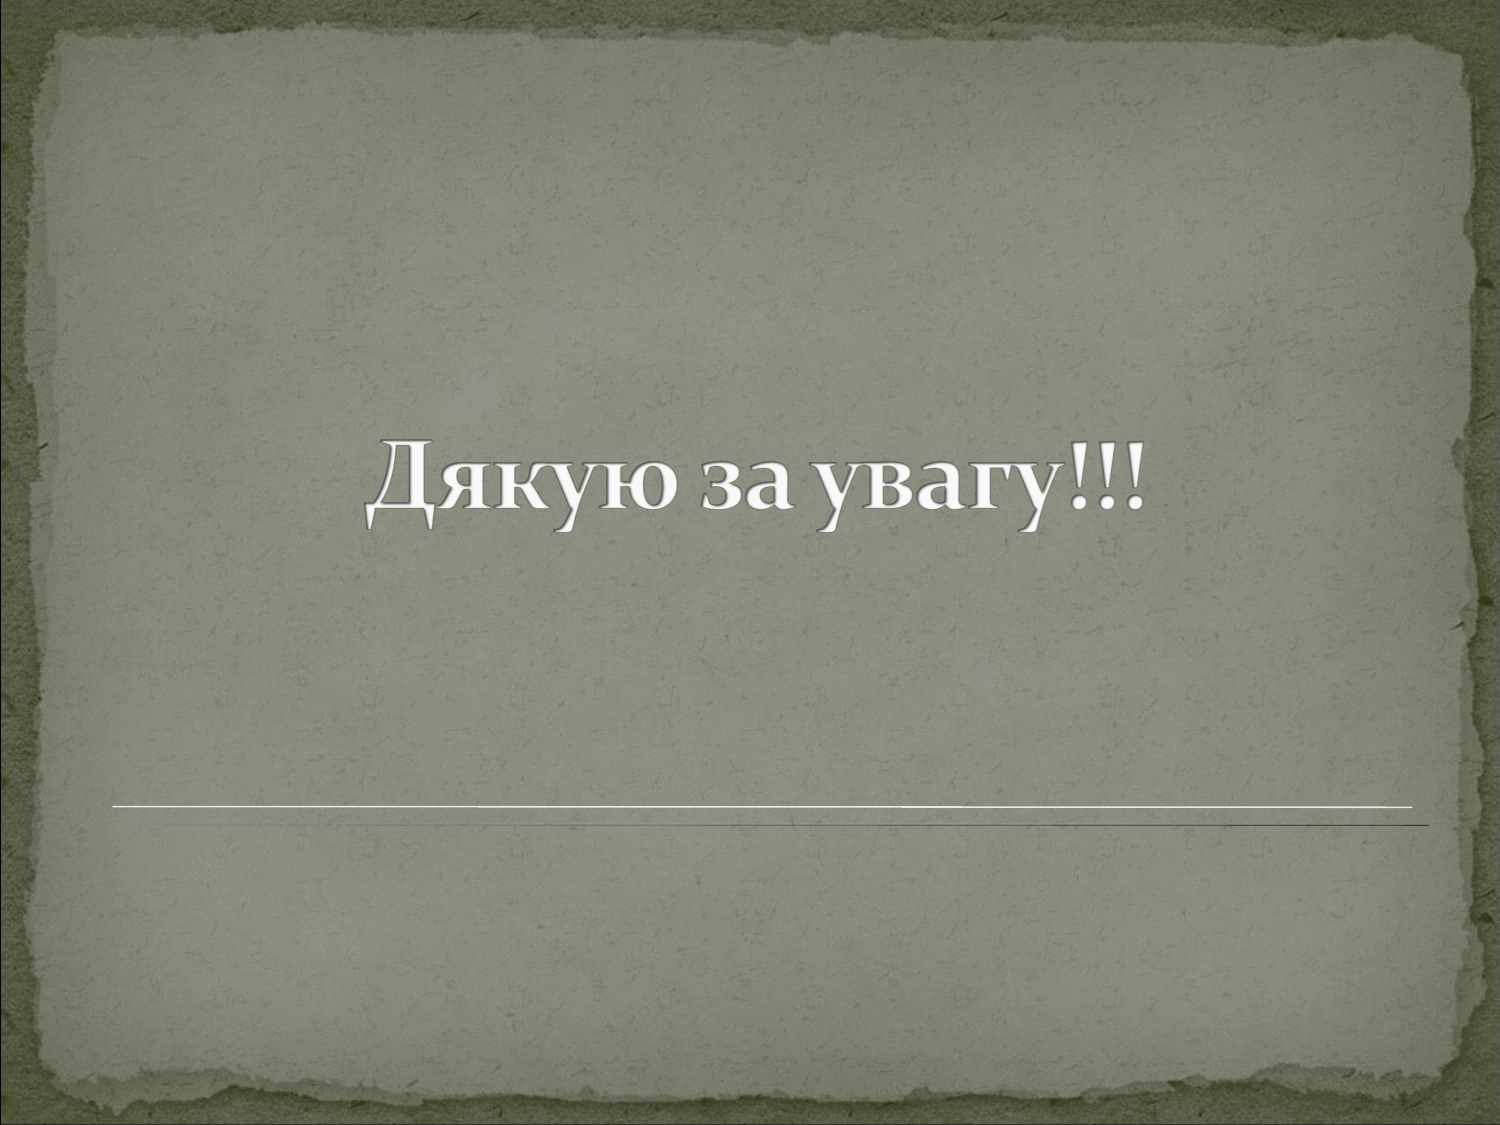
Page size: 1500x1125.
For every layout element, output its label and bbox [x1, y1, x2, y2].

text_box [103, 315, 1406, 542]
picture [0, 0, 1500, 1125]
